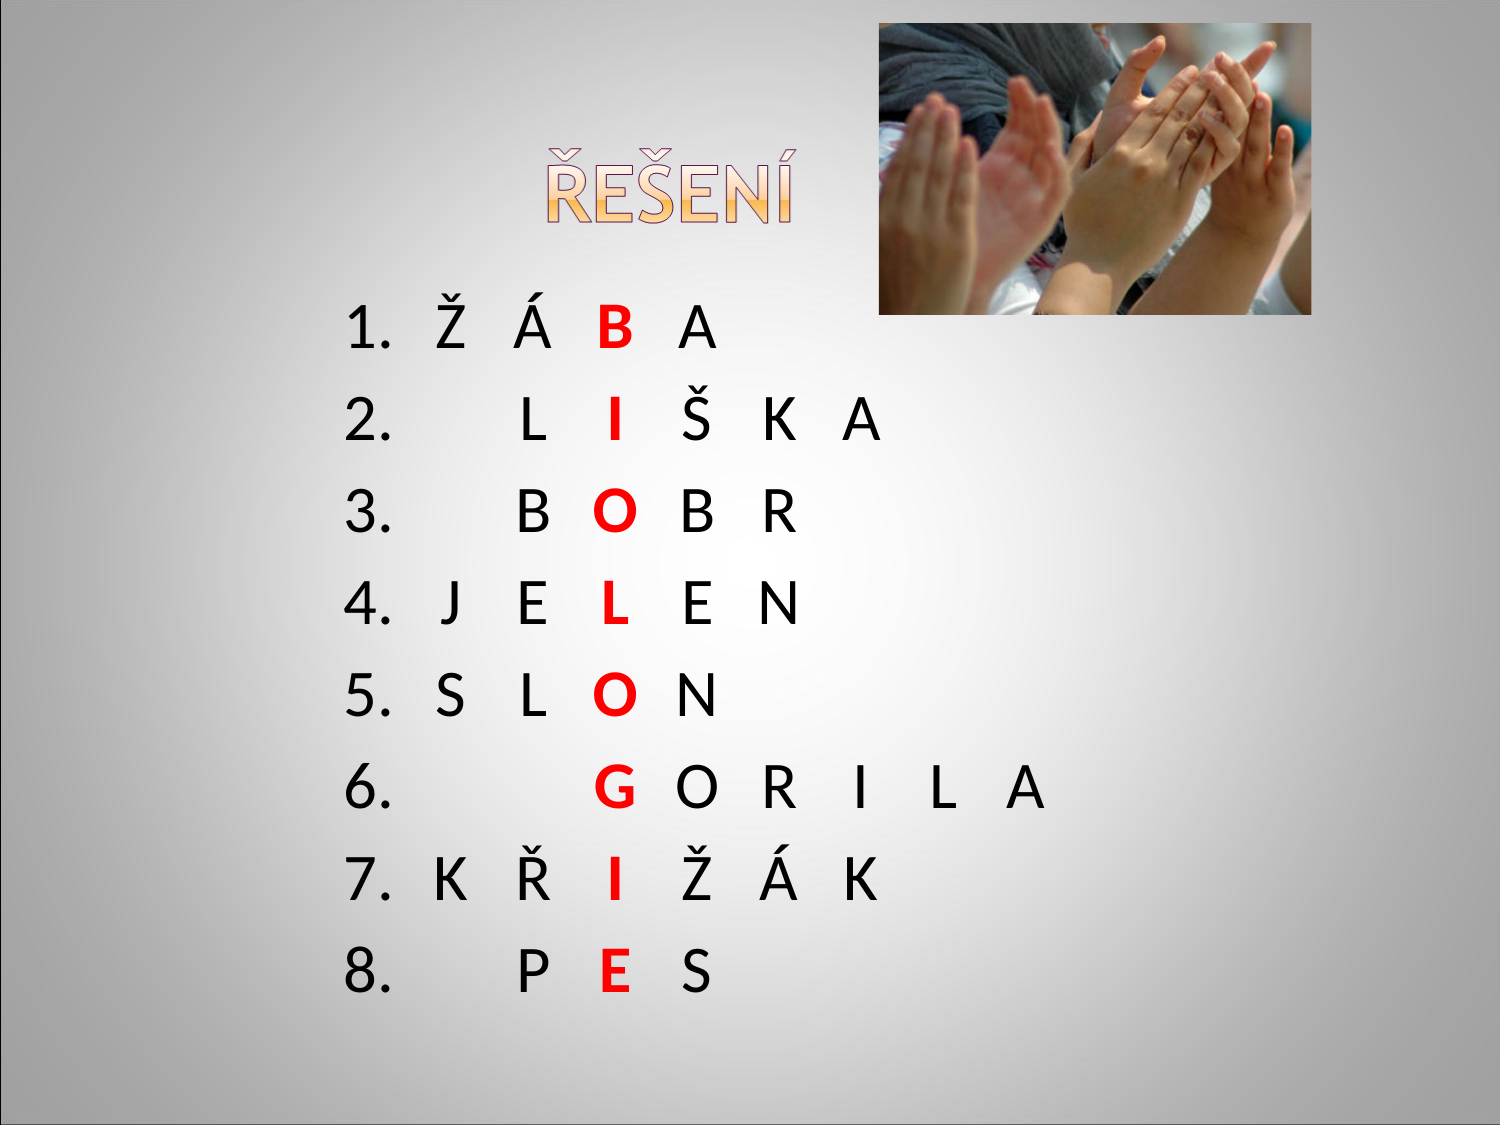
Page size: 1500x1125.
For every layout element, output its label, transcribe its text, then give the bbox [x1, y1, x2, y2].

table_cell G [574, 730, 656, 822]
table_cell J [410, 546, 492, 638]
table_cell Ž [656, 822, 738, 914]
table_cell [492, 730, 574, 822]
table_cell I [820, 730, 902, 822]
table_cell Á [738, 822, 820, 914]
table_cell [902, 822, 984, 914]
table_header [984, 315, 1066, 362]
table_header A [656, 270, 738, 362]
table_cell [820, 914, 902, 1006]
table_cell B [656, 454, 738, 546]
table_cell [820, 546, 902, 638]
table_cell K [738, 362, 820, 454]
table_cell [984, 454, 1066, 546]
table_cell B [492, 454, 574, 546]
table_cell I [574, 822, 656, 914]
table_header [820, 270, 902, 362]
table_cell O [656, 730, 738, 822]
table_header Á [492, 270, 574, 362]
table_header [738, 270, 820, 362]
table_cell R [738, 730, 820, 822]
picture [0, 0, 1500, 1125]
table_cell S [410, 638, 492, 730]
table_cell [410, 730, 492, 822]
table_cell L [492, 362, 574, 454]
table_cell 8. [328, 914, 410, 1006]
table_cell [984, 362, 1066, 454]
table_cell S [656, 914, 738, 1006]
table_cell [902, 638, 984, 730]
table_cell K [820, 822, 902, 914]
table_cell [410, 454, 492, 546]
table_cell [820, 638, 902, 730]
table_cell [410, 914, 492, 1006]
table_cell [738, 914, 820, 1006]
table_cell N [738, 546, 820, 638]
table_cell L [902, 730, 984, 822]
table_cell [902, 454, 984, 546]
table_header 1. [328, 270, 410, 362]
table_cell [984, 546, 1066, 638]
table_header Ž [410, 270, 492, 362]
table_cell 3. [328, 454, 410, 546]
table_cell E [656, 546, 738, 638]
table_cell 5. [328, 638, 410, 730]
table_cell P [492, 914, 574, 1006]
table_cell I [574, 362, 656, 454]
table_cell L [574, 546, 656, 638]
table_cell [820, 454, 902, 546]
table_cell A [984, 730, 1066, 822]
table_cell 6. [328, 730, 410, 822]
table_cell [984, 638, 1066, 730]
table_cell [902, 546, 984, 638]
text_box [73, 52, 878, 241]
table_cell 7. [328, 822, 410, 914]
table_cell [984, 822, 1066, 914]
table_cell N [656, 638, 738, 730]
table_cell [410, 362, 492, 454]
table_cell [902, 362, 984, 454]
table_header [902, 315, 984, 362]
table_cell [738, 638, 820, 730]
table_cell O [574, 638, 656, 730]
table_cell R [738, 454, 820, 546]
table_header B [574, 270, 656, 362]
table_cell O [574, 454, 656, 546]
table_cell [902, 914, 984, 1006]
table_cell Š [656, 362, 738, 454]
table_cell E [492, 546, 574, 638]
table_cell A [820, 362, 902, 454]
table_cell L [492, 638, 574, 730]
table_cell 2. [328, 362, 410, 454]
table_cell [984, 914, 1066, 1006]
table_cell E [574, 914, 656, 1006]
table_cell Ř [492, 822, 574, 914]
table_cell 4. [328, 546, 410, 638]
table_cell K [410, 822, 492, 914]
